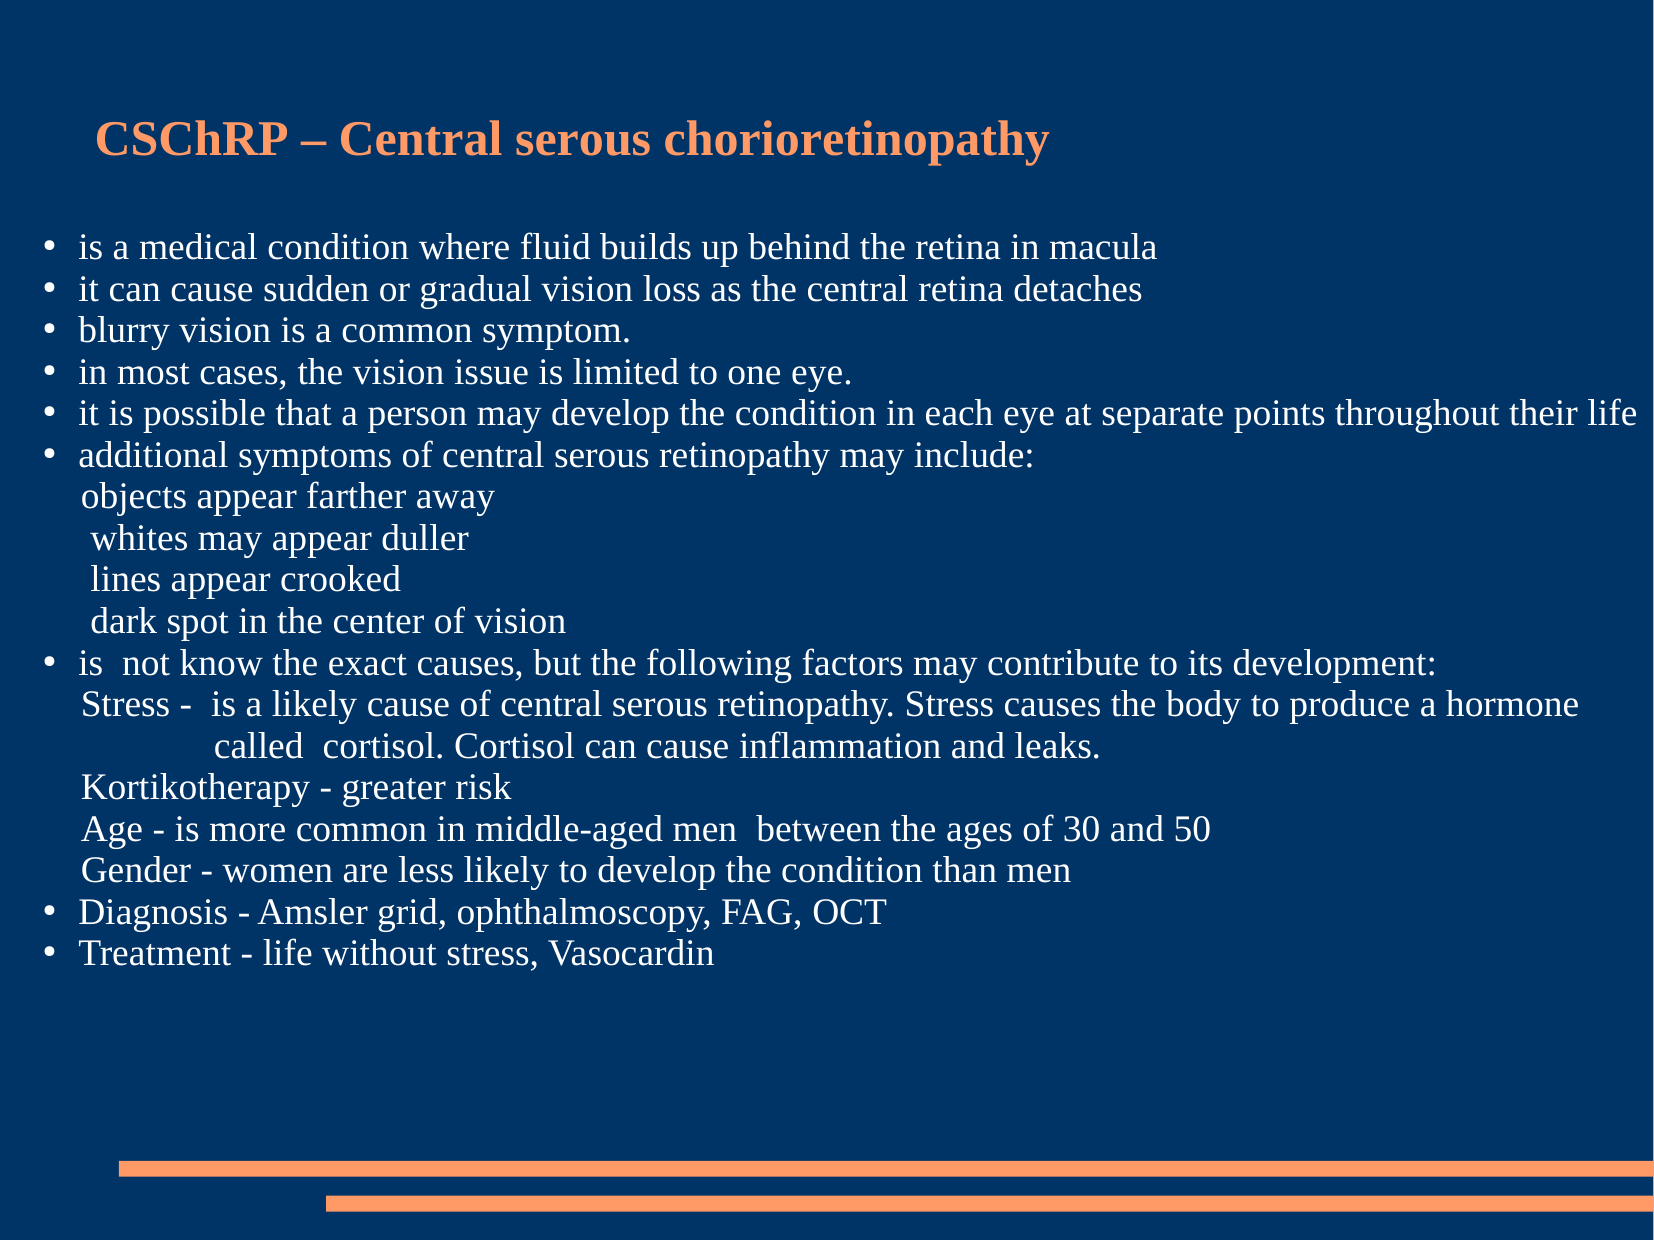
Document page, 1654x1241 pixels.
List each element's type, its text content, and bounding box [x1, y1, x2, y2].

title CSChRP – Central serous chorioretinopathy [94, 35, 1583, 218]
text_box is a medical condition where fluid builds up behind the retina in macula it can cause sudden or gradual vision loss as the central retina detaches blurry vision is a common symptom. in most cases, the vision issue is limited to one eye. it is possible that a person may develop the condition in each eye at separate points throughout their life additional symptoms of central serous retinopathy may include: objects appear farther away whites may appear duller lines appear crooked dark spot in the center of vision is not know the exact causes, but the following factors may contribute to its development: Stress - is a likely cause of central serous retinopathy. Stress causes the body to produce a hormone called cortisol. Cortisol can cause inflammation and leaks. Kortikotherapy - greater risk Age - is more common in middle-aged men between the ages of 30 and 50 Gender - women are less likely to develop the condition than men Diagnosis - Amsler grid, ophthalmoscopy, FAG, OCT Treatment - life without stress, Vasocardin [28, 218, 1654, 1084]
